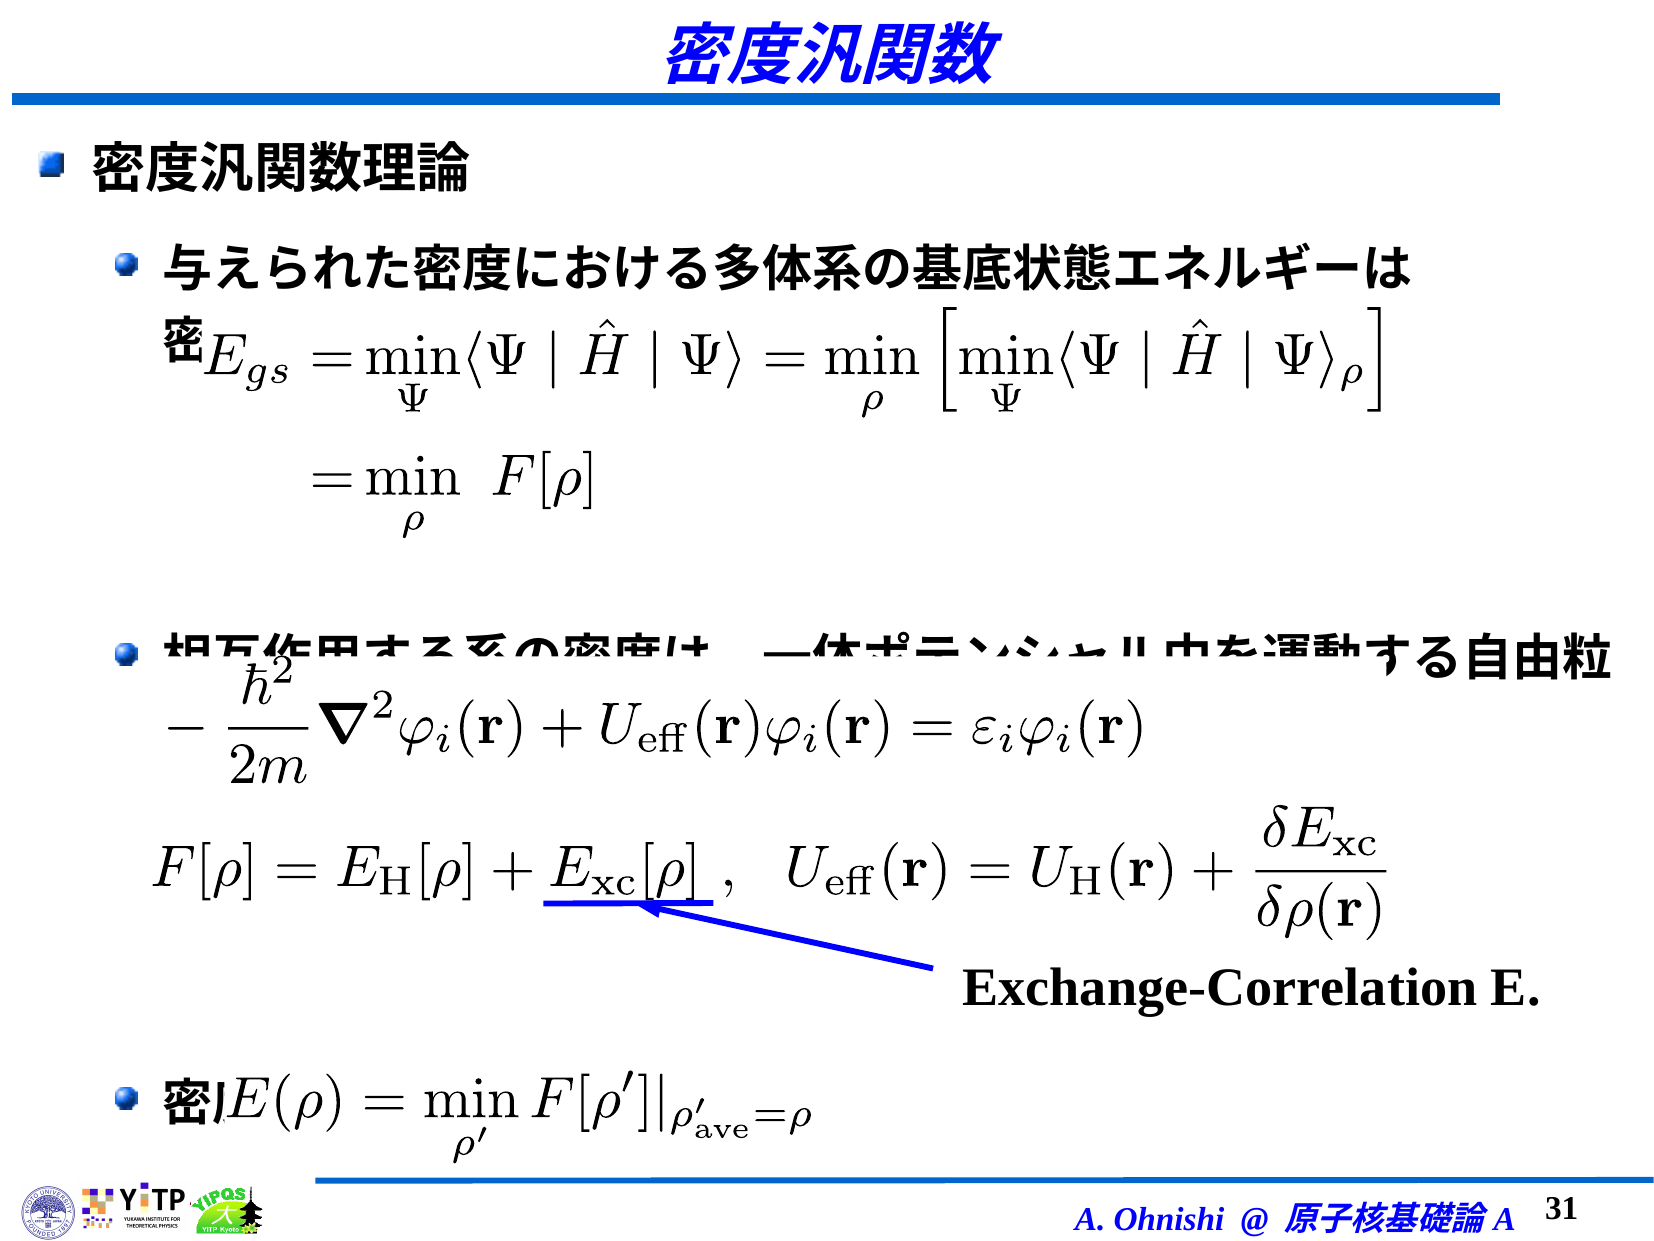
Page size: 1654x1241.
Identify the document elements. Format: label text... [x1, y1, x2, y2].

text_box [224, 1070, 813, 1164]
title 密度汎関数 [0, 0, 1654, 99]
text_box [201, 307, 1394, 539]
picture [77, 1179, 263, 1234]
text_box [150, 655, 1387, 941]
list 密度汎関数理論 与えられた密度における多体系の基底状態エネルギーは 密度の汎関数で与えられる。 P. Hohenberg, W. Kohn ('64) 相互作用する系の密度は、一体ポテンシャル中を運動する自由粒子系の密度として計算できる。W.Kohn, L.J.Sham ('65) 密度汎関数 → 状態方程式 [20, 124, 1621, 1164]
text_box Exchange-Correlation E. [962, 956, 1542, 1018]
picture [20, 1185, 76, 1241]
